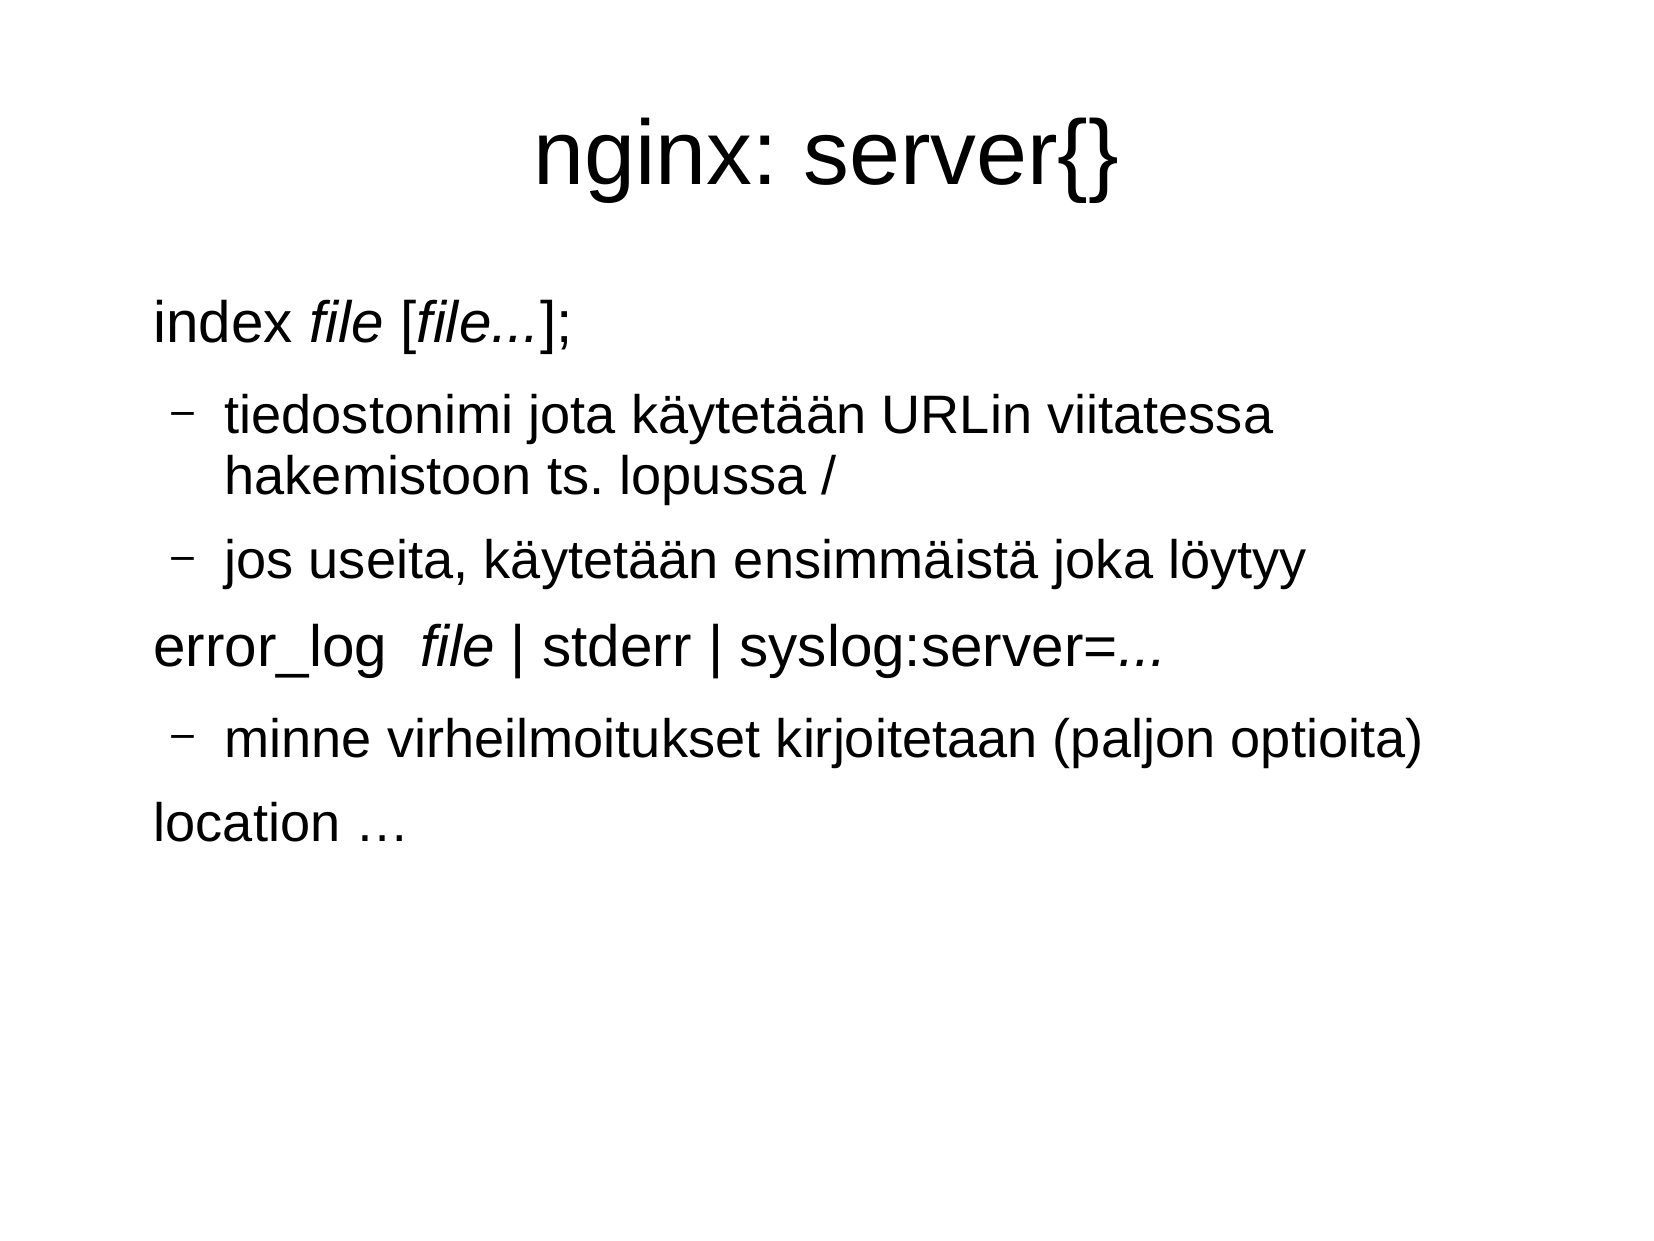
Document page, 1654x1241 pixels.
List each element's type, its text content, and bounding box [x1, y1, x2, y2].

title nginx: server{} [82, 49, 1571, 257]
list index file [file...]; tiedostonimi jota käytetään URLin viitatessa hakemistoon ts. lopussa / jos useita, käytetään ensimmäistä joka löytyy error_log file | stderr | syslog:server=... minne virheilmoitukset kirjoitetaan (paljon optioita) location … [82, 290, 1571, 1010]
